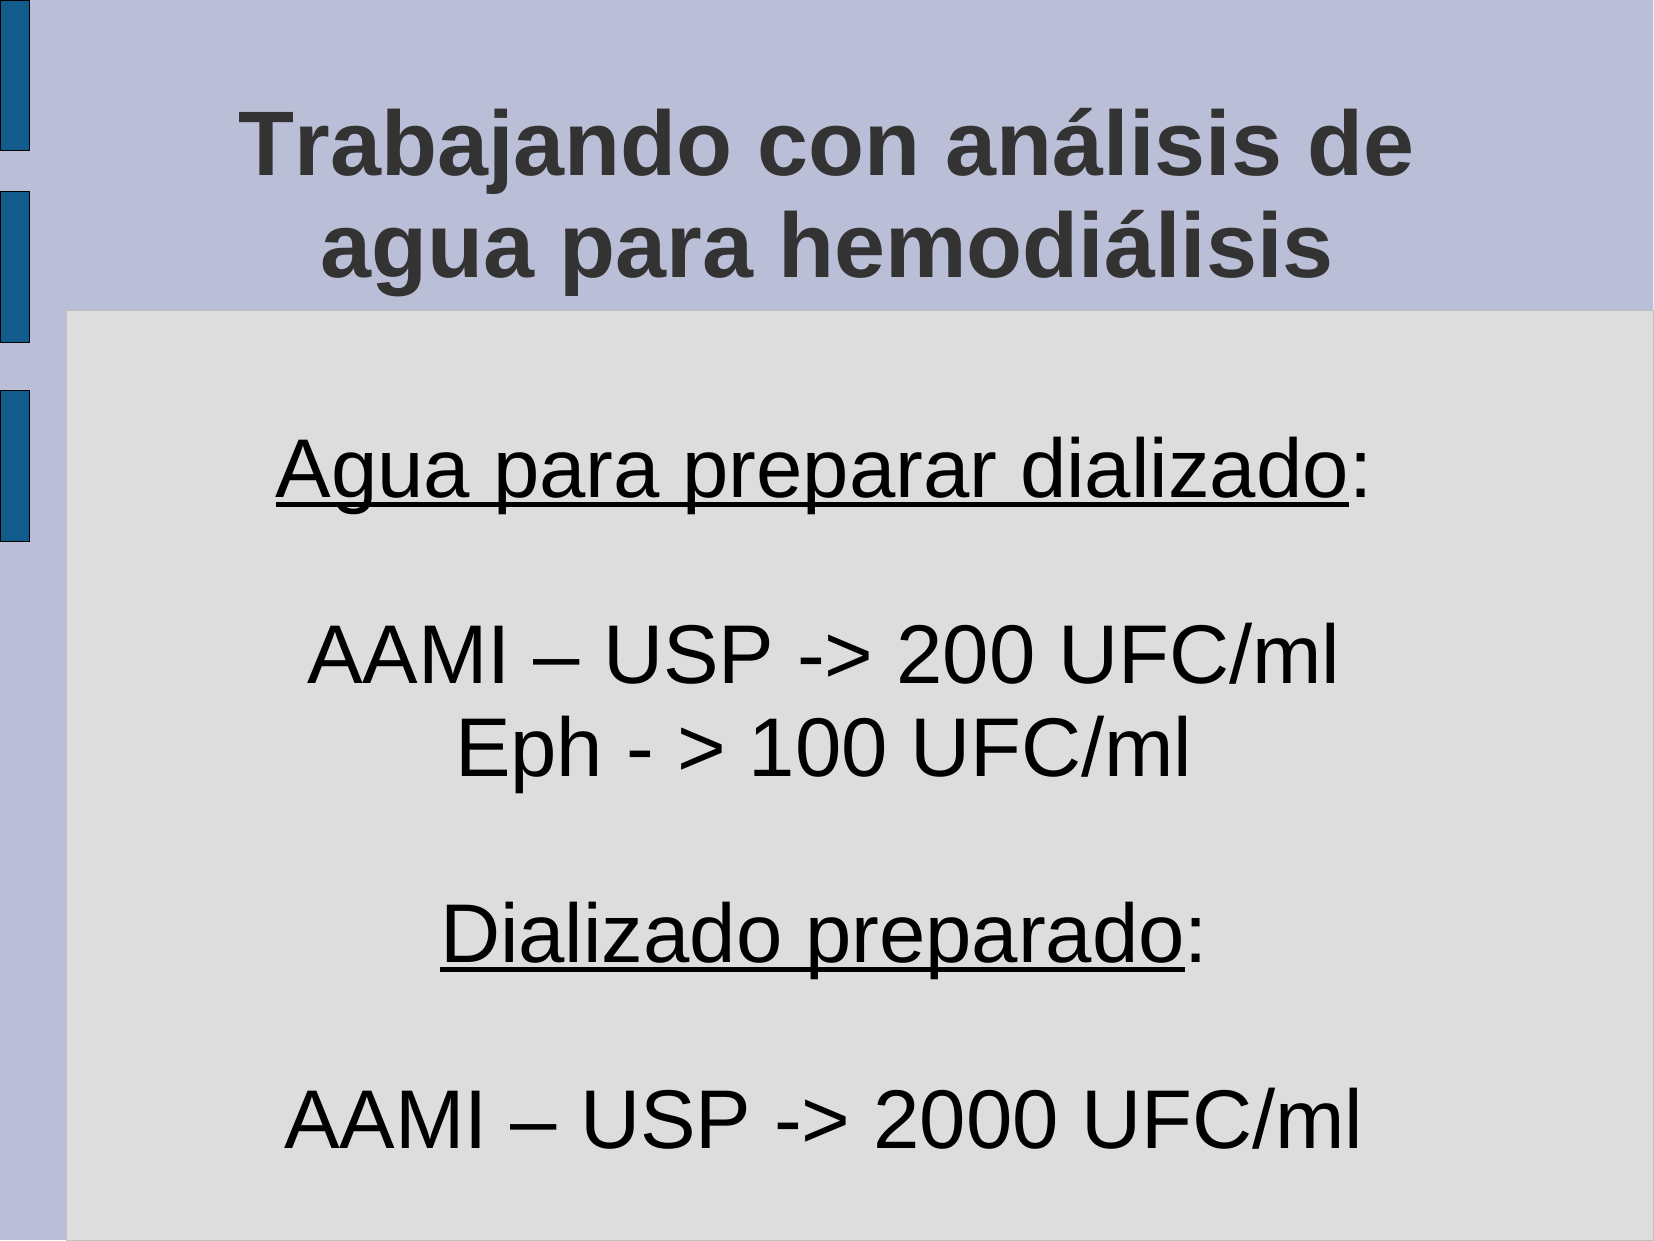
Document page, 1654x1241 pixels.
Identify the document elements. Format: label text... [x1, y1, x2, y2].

subtitle Agua para preparar dializado: AAMI – USP -> 200 UFC/ml Eph - > 100 UFC/ml Dializado preparado: AAMI – USP -> 2000 UFC/ml [118, 407, 1531, 1182]
title Trabajando con análisis de agua para hemodiálisis [121, 91, 1534, 299]
